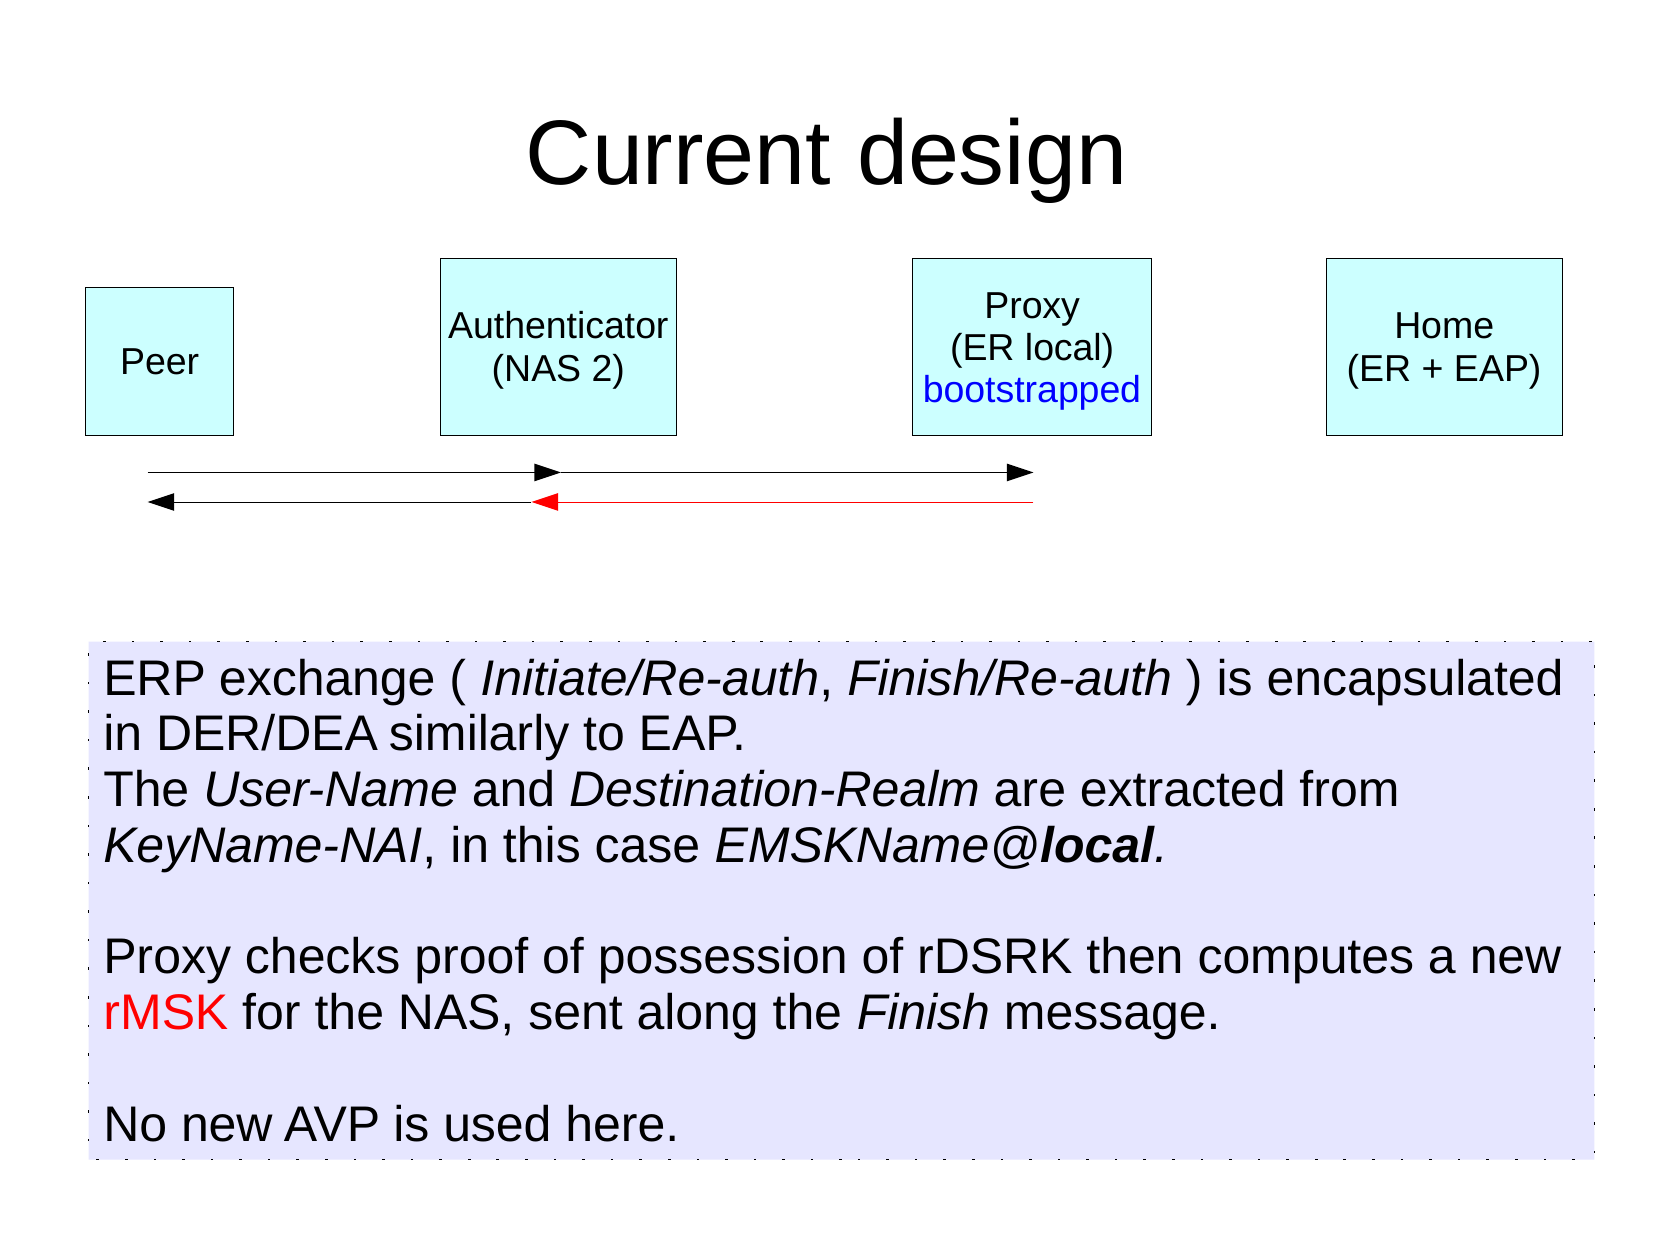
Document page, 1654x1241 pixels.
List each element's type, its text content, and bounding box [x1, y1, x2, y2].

text_box ERP exchange ( Initiate/Re-auth, Finish/Re-auth ) is encapsulated in DER/DEA similarly to EAP. The User-Name and Destination-Realm are extracted from KeyName-NAI, in this case EMSKName@local. Proxy checks proof of possession of rDSRK then computes a new rMSK for the NAS, sent along the Finish message. No new AVP is used here. [88, 641, 1595, 1160]
title Current design [82, 56, 1571, 250]
text_box Home (ER + EAP) [1326, 258, 1563, 436]
text_box Peer [85, 287, 234, 436]
text_box Proxy (ER local) bootstrapped [912, 258, 1152, 436]
text_box Authenticator (NAS 2) [440, 258, 677, 436]
